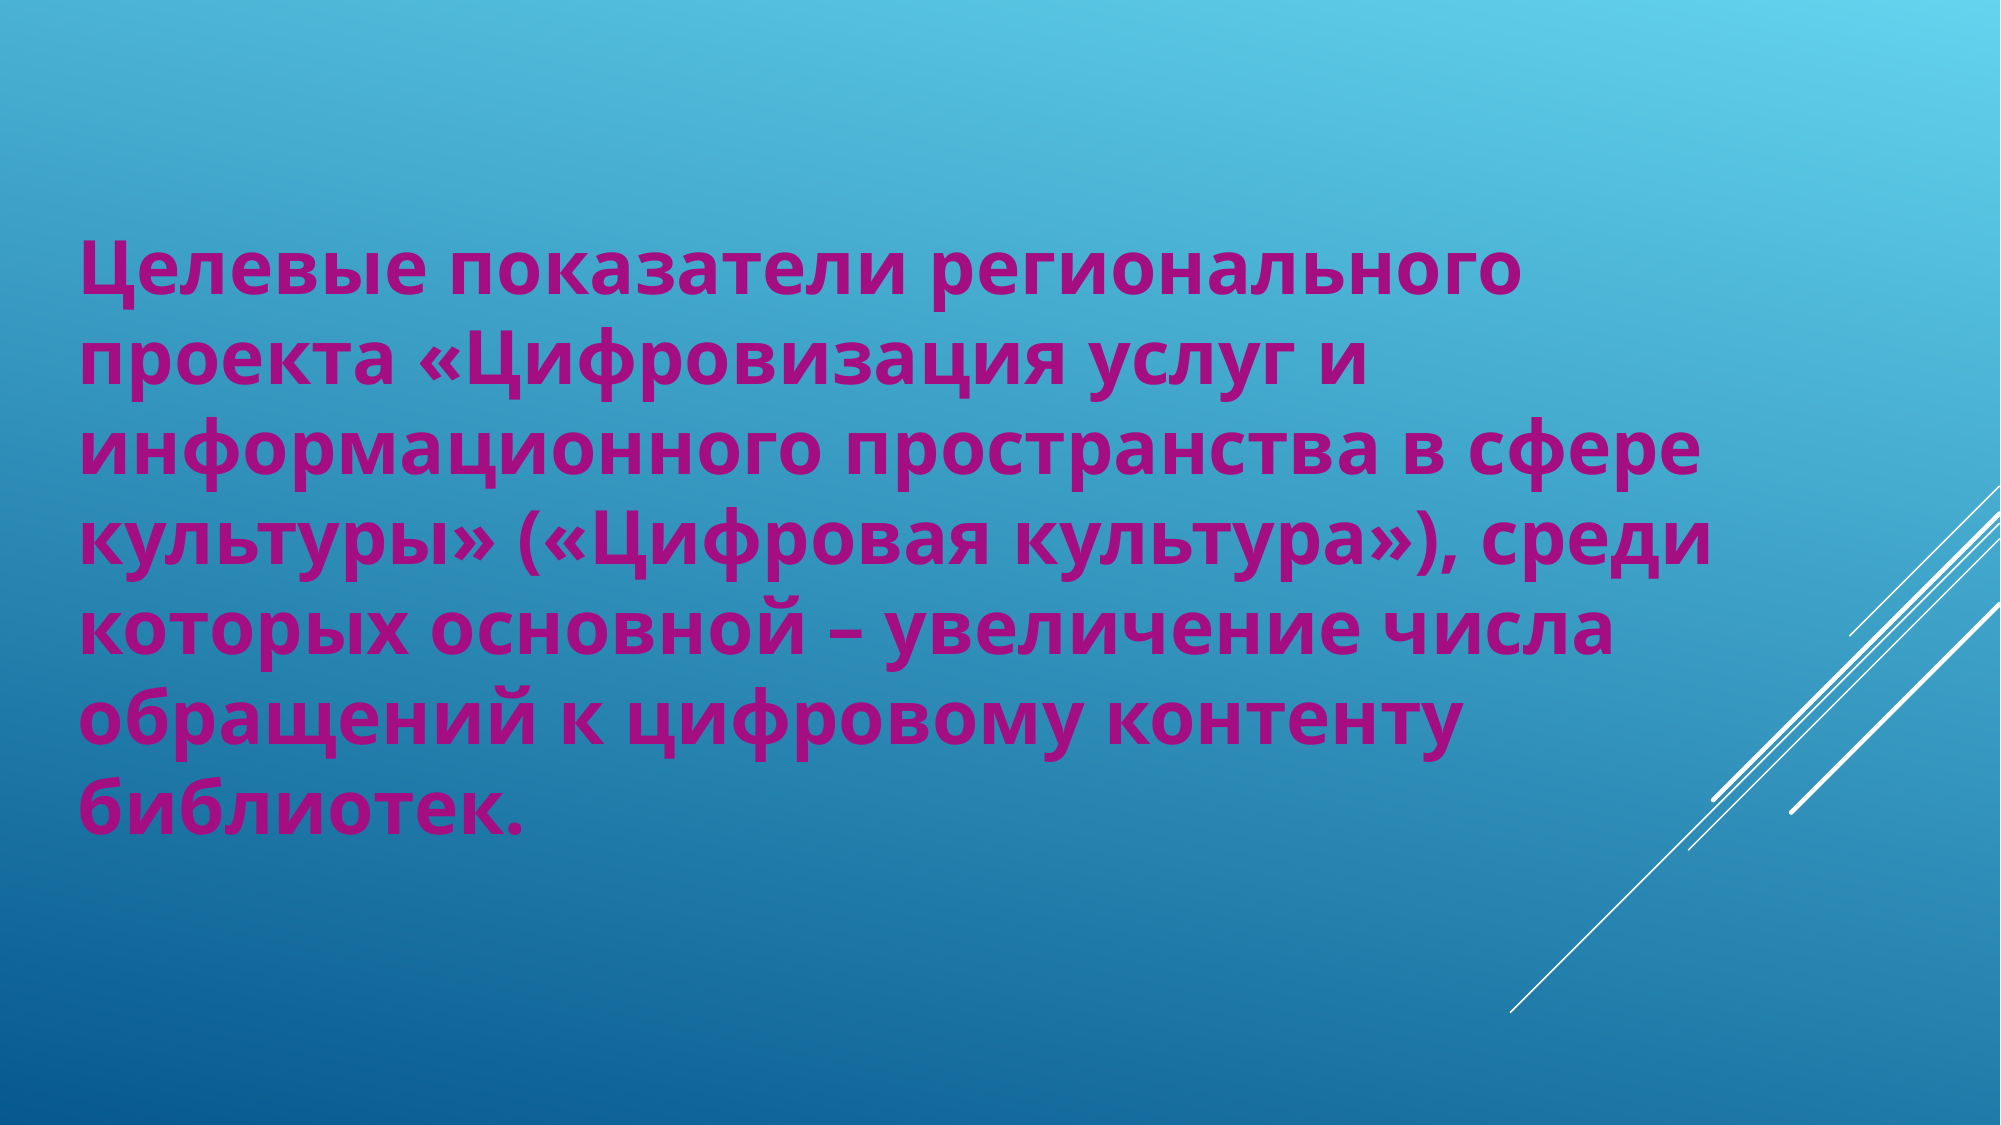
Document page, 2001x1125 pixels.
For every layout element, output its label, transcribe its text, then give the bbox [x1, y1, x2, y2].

list Целевые показатели регионального проекта «Цифровизация услуг и информационного пространства в сфере культуры» («Цифровая культура»), среди которых основной – увеличение числа обращений к цифровому контенту библиотек. [63, 13, 1871, 1057]
